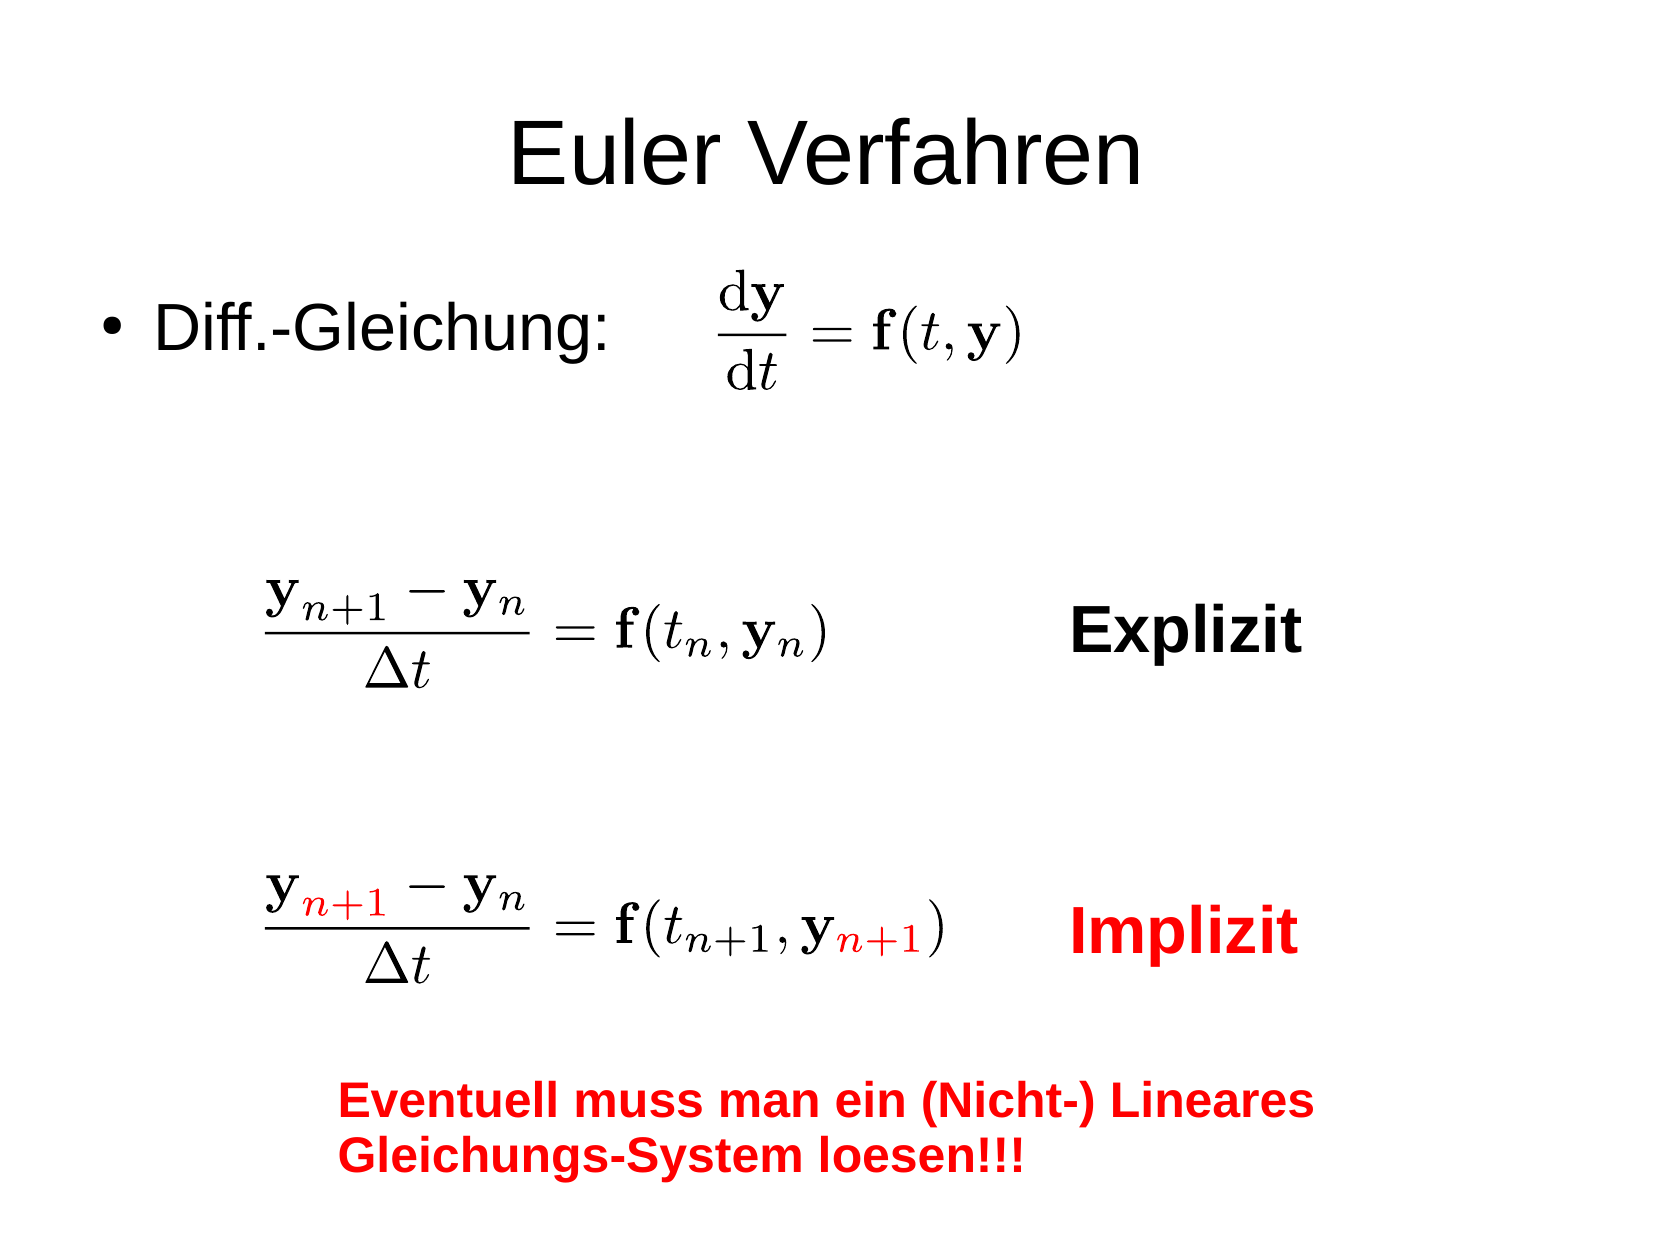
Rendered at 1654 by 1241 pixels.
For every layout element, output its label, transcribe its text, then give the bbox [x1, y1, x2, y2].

list Diff.-Gleichung: [82, 290, 1571, 1094]
text_box Explizit [1054, 584, 1318, 674]
text_box Implizit [1054, 885, 1314, 976]
text_box [264, 572, 831, 689]
text_box [264, 867, 949, 984]
text_box Eventuell muss man ein (Nicht-) Lineares Gleichungs-System loesen!!! [322, 1064, 1331, 1191]
title Euler Verfahren [82, 49, 1571, 257]
text_box [717, 269, 1026, 390]
